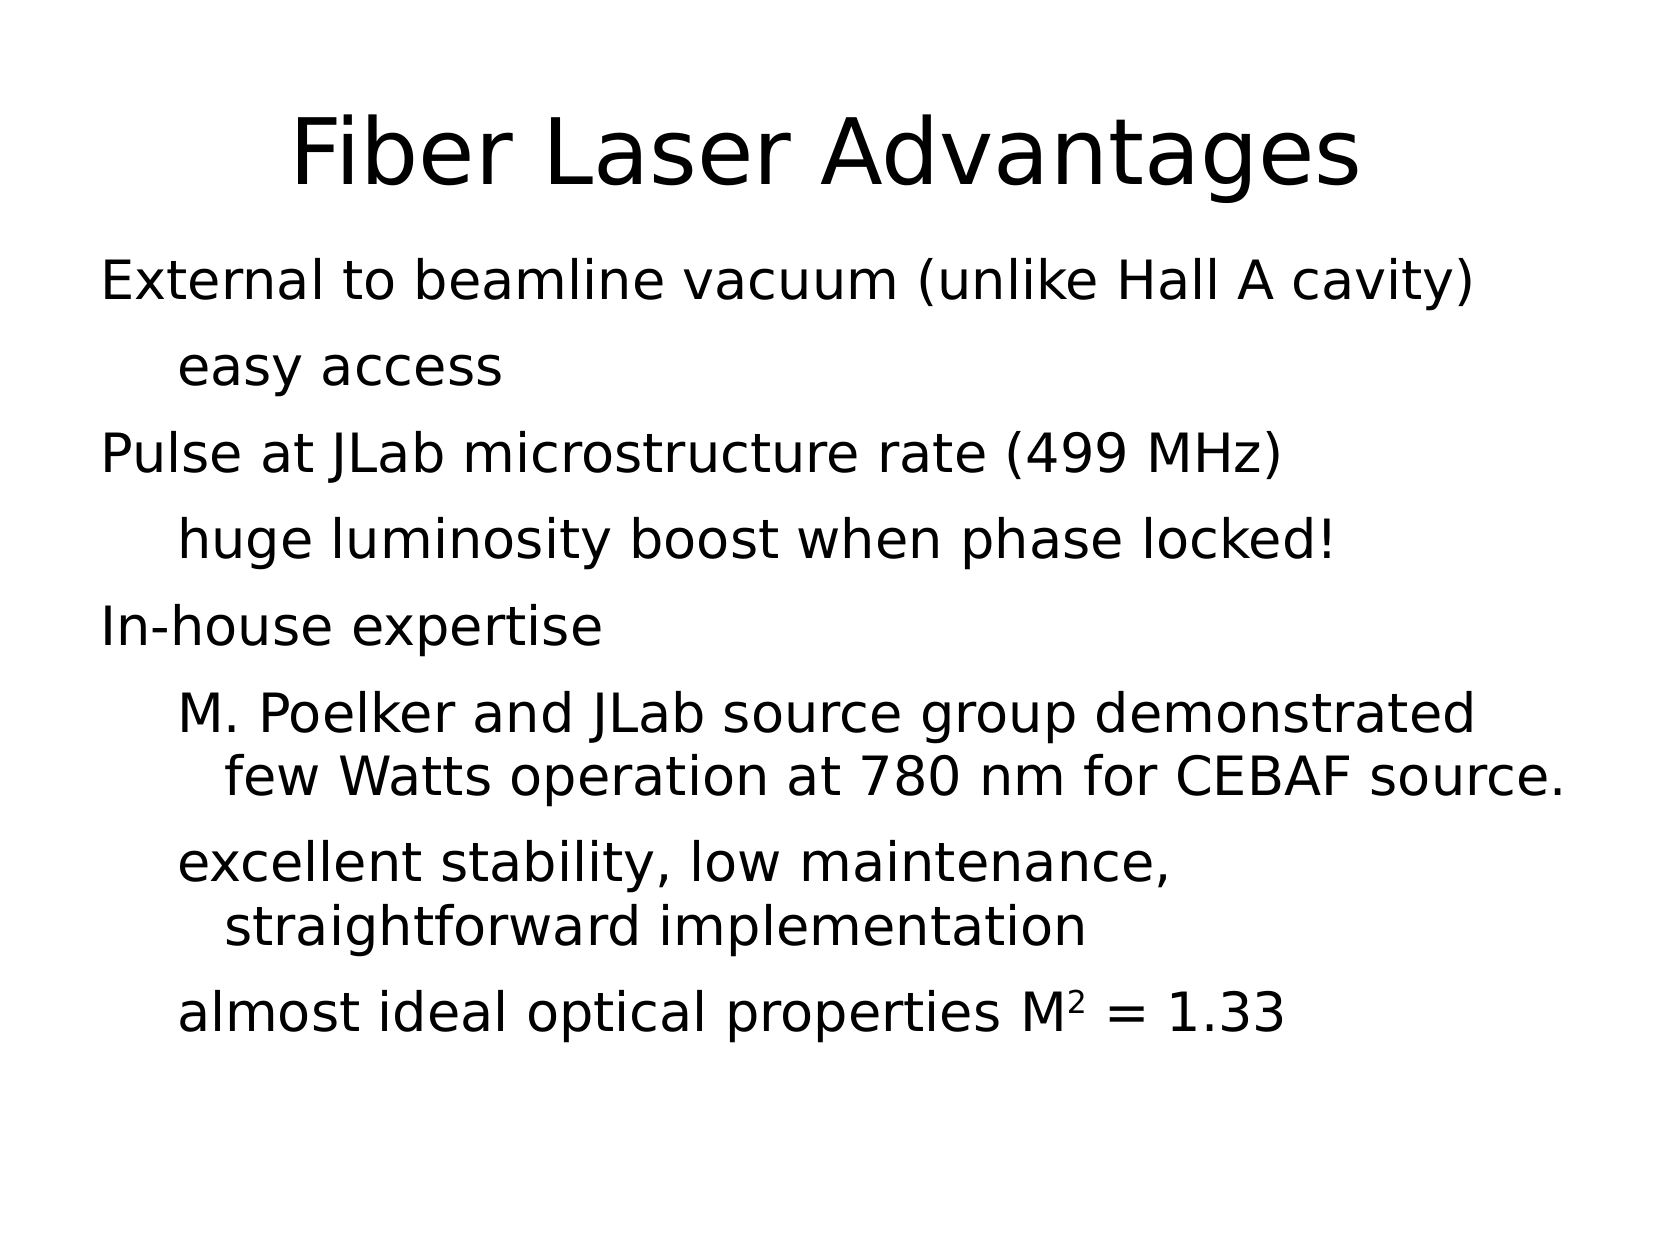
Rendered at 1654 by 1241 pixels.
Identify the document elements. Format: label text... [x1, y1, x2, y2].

title Fiber Laser Advantages [82, 56, 1571, 248]
list External to beamline vacuum (unlike Hall A cavity) easy access Pulse at JLab microstructure rate (499 MHz) huge luminosity boost when phase locked! In-house expertise M. Poelker and JLab source group demonstrated few Watts operation at 780 nm for CEBAF source. excellent stability, low maintenance, straightforward implementation almost ideal optical properties M2 = 1.33 [82, 248, 1571, 1053]
